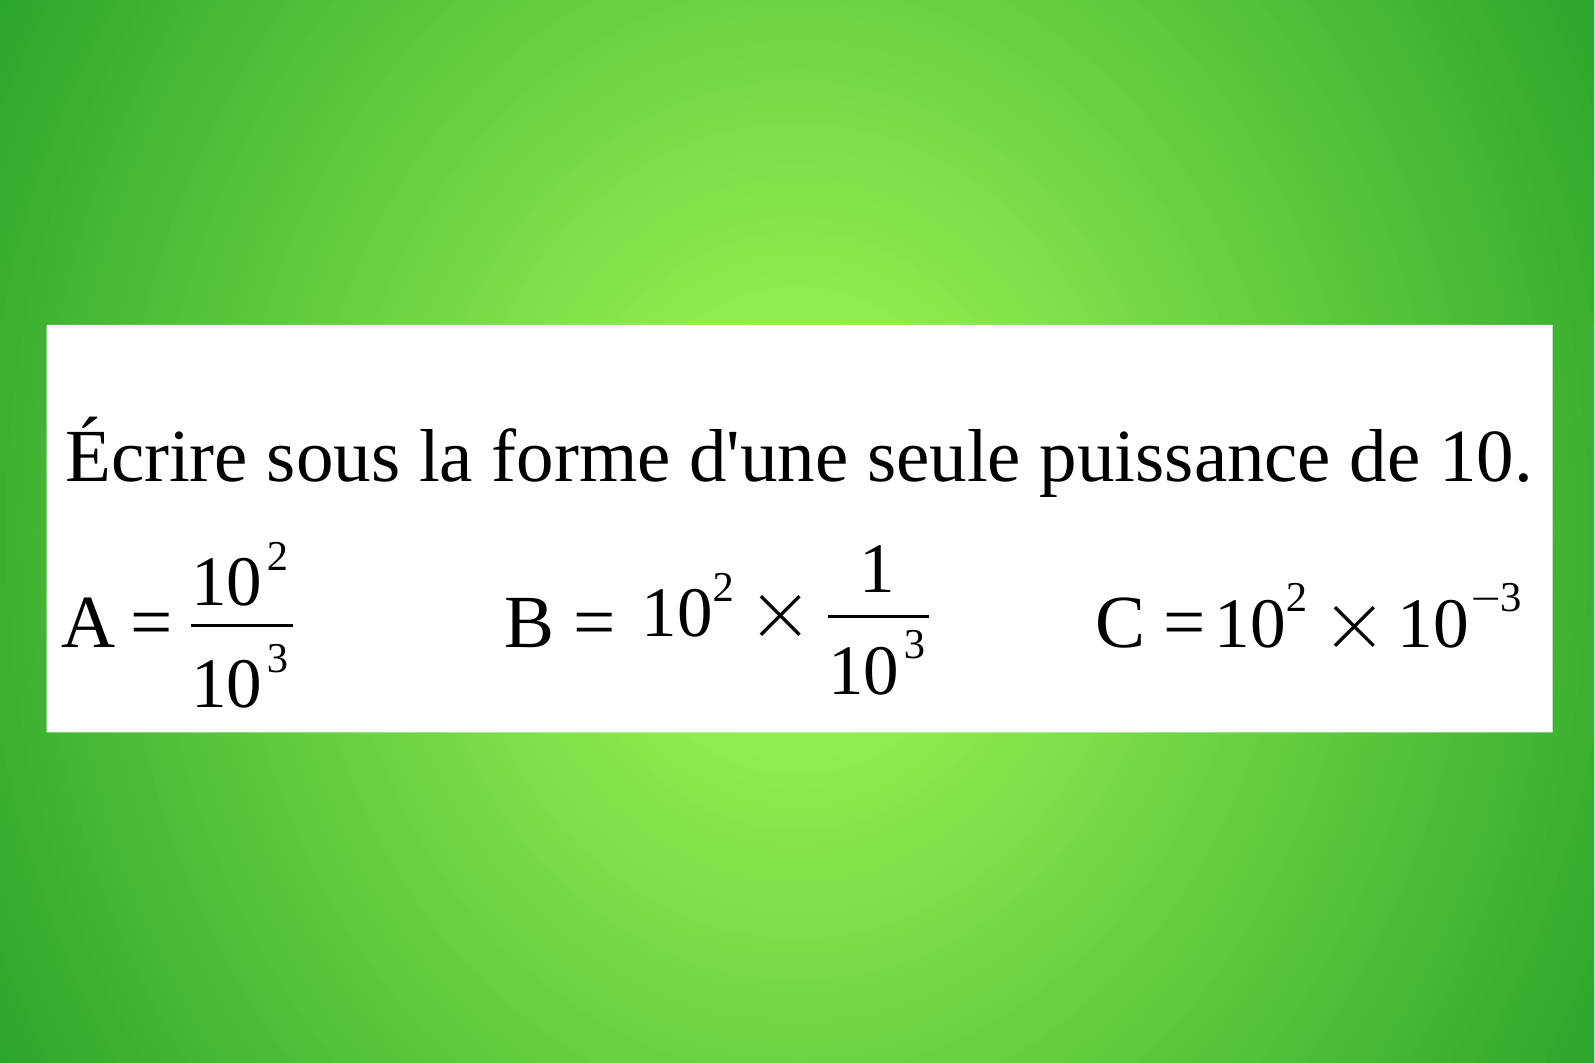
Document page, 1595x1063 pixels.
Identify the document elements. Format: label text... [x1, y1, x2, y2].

text_box Écrire sous la forme d'une seule puissance de 10. A = B = C = [46, 324, 1553, 733]
chart [623, 530, 948, 714]
picture [0, 0, 1595, 1063]
chart [1196, 571, 1540, 663]
chart [169, 530, 312, 724]
